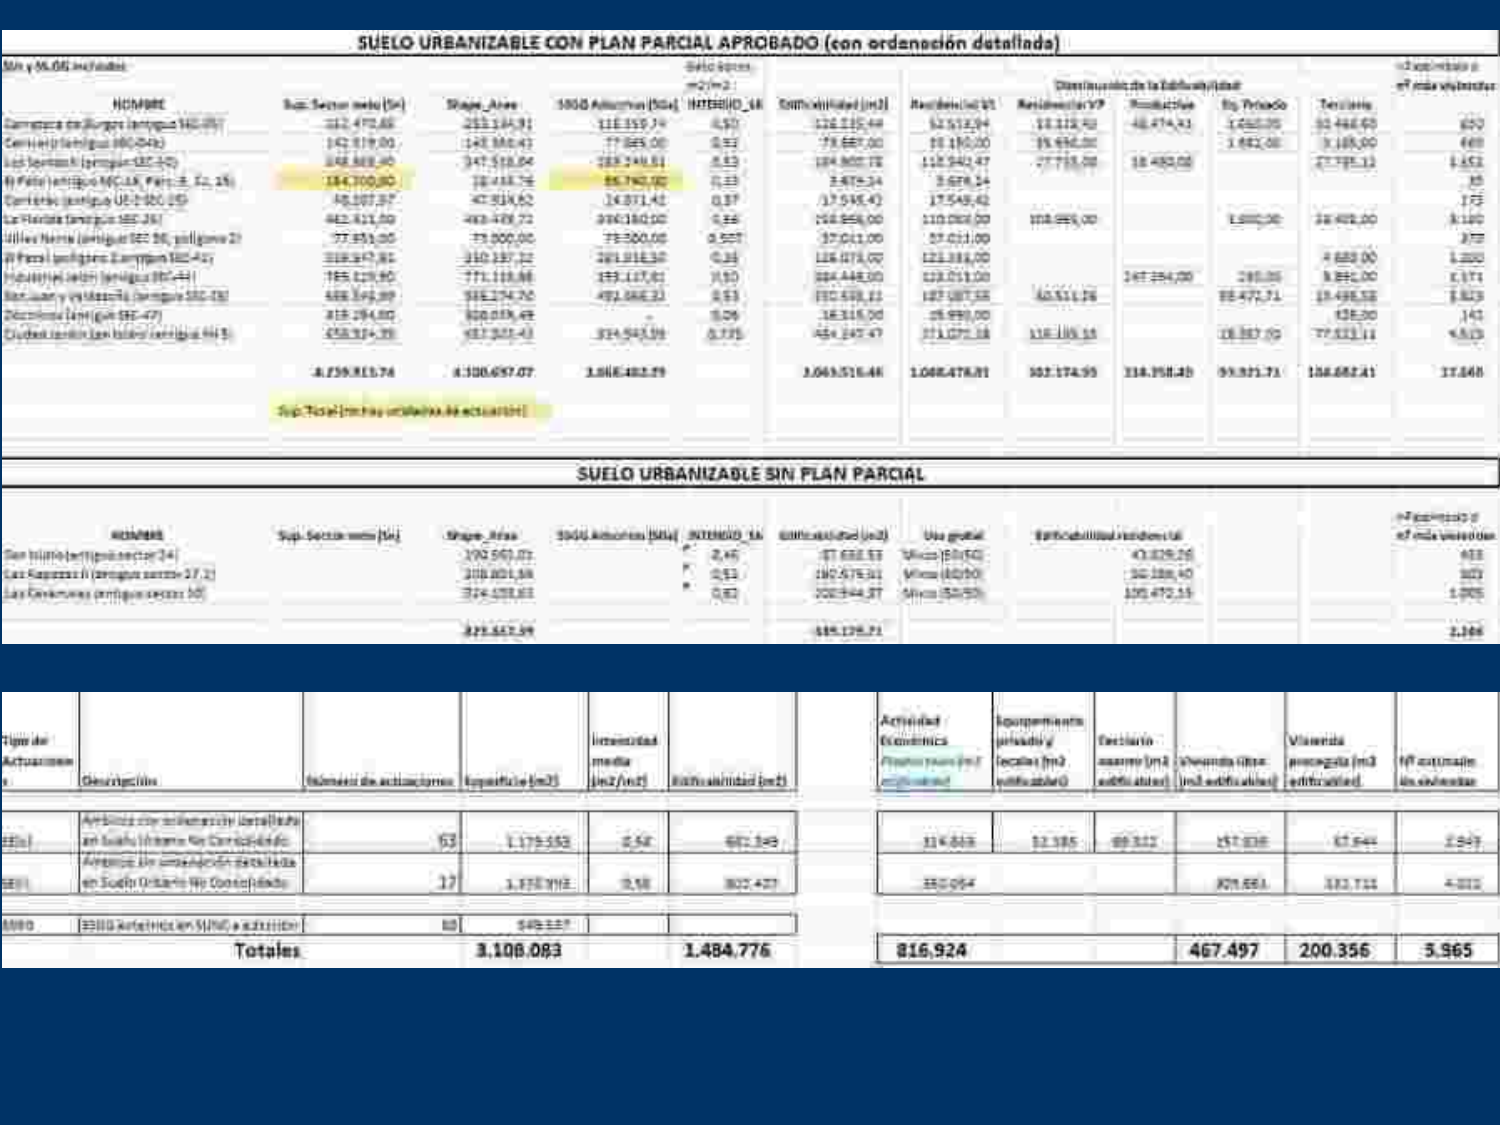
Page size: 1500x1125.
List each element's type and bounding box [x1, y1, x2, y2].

picture [2, 30, 1500, 644]
picture [2, 692, 1500, 968]
